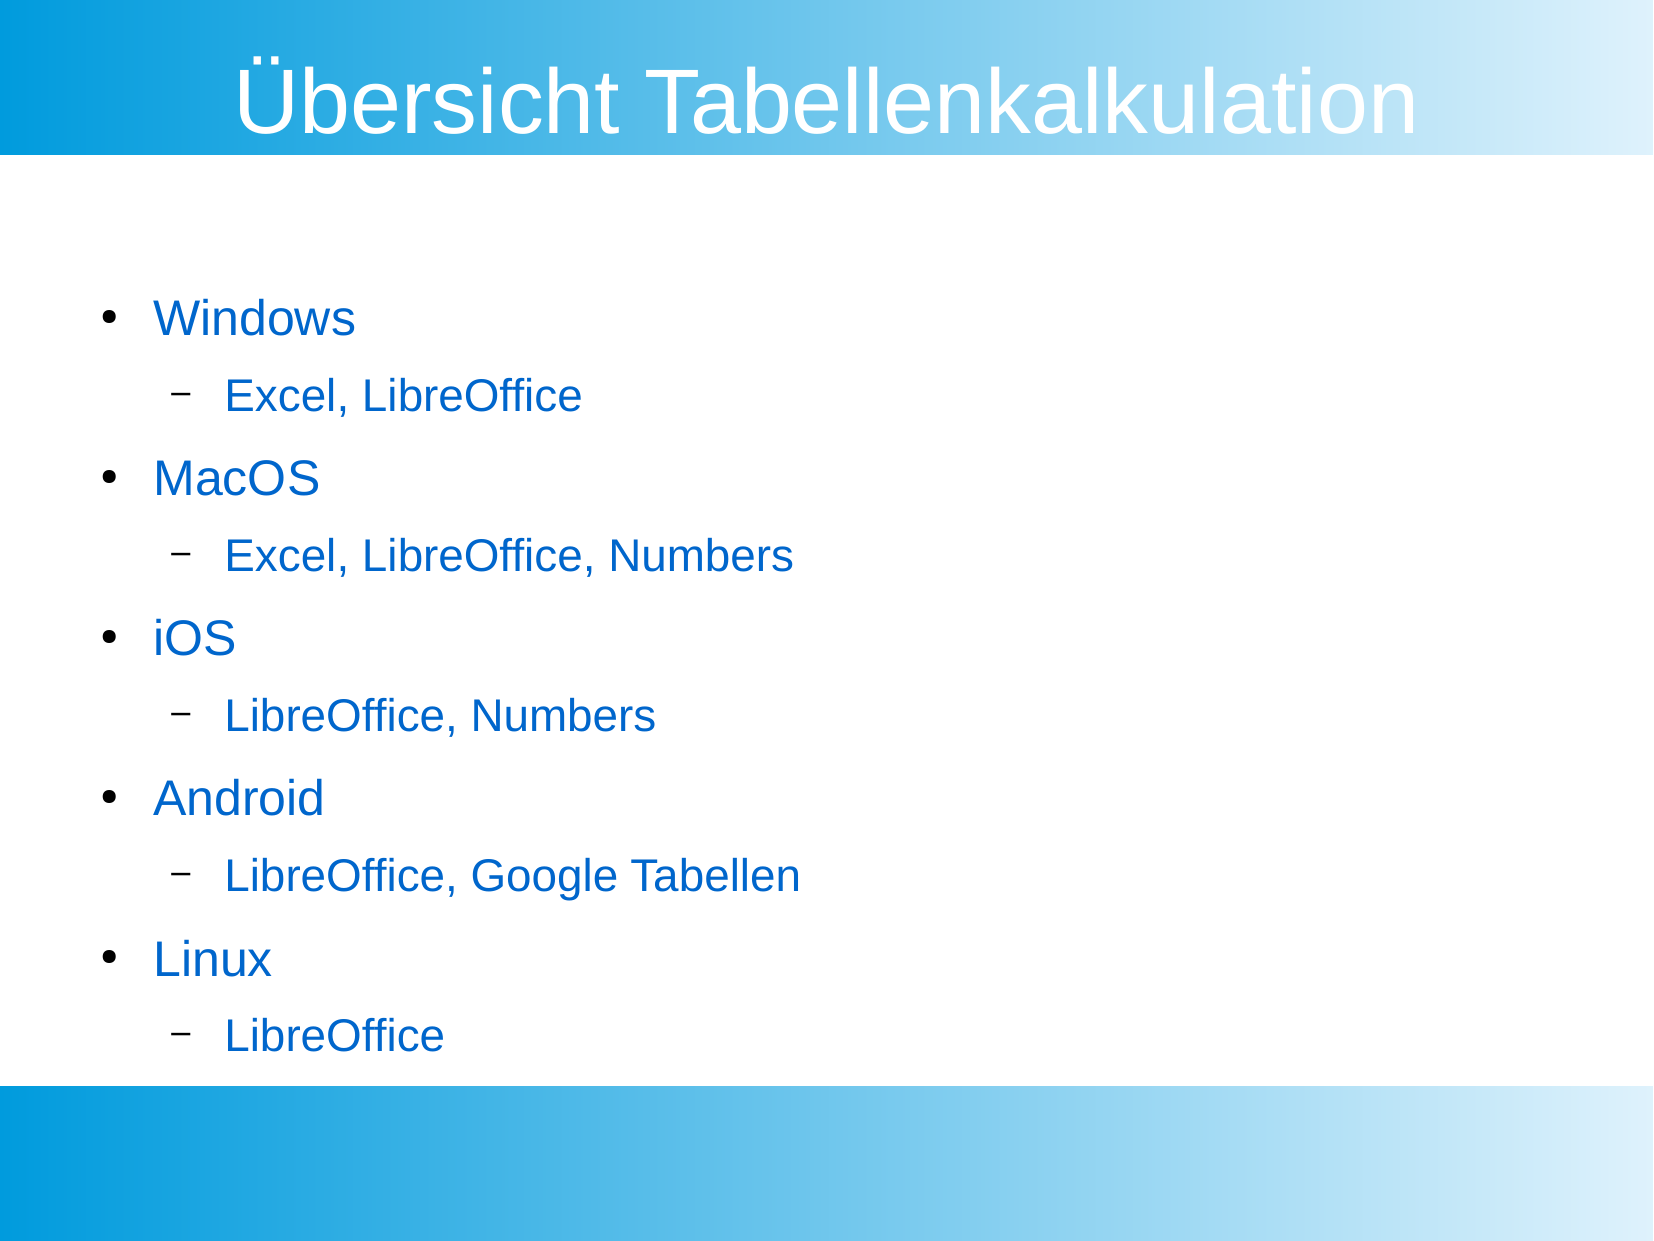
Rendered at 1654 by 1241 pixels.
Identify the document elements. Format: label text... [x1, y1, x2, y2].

list Windows Excel, LibreOffice MacOS Excel, LibreOffice, Numbers iOS LibreOffice, Numbers Android LibreOffice, Google Tabellen Linux LibreOffice [82, 290, 1536, 945]
title Übersicht Tabellenkalkulation [82, 49, 1571, 155]
